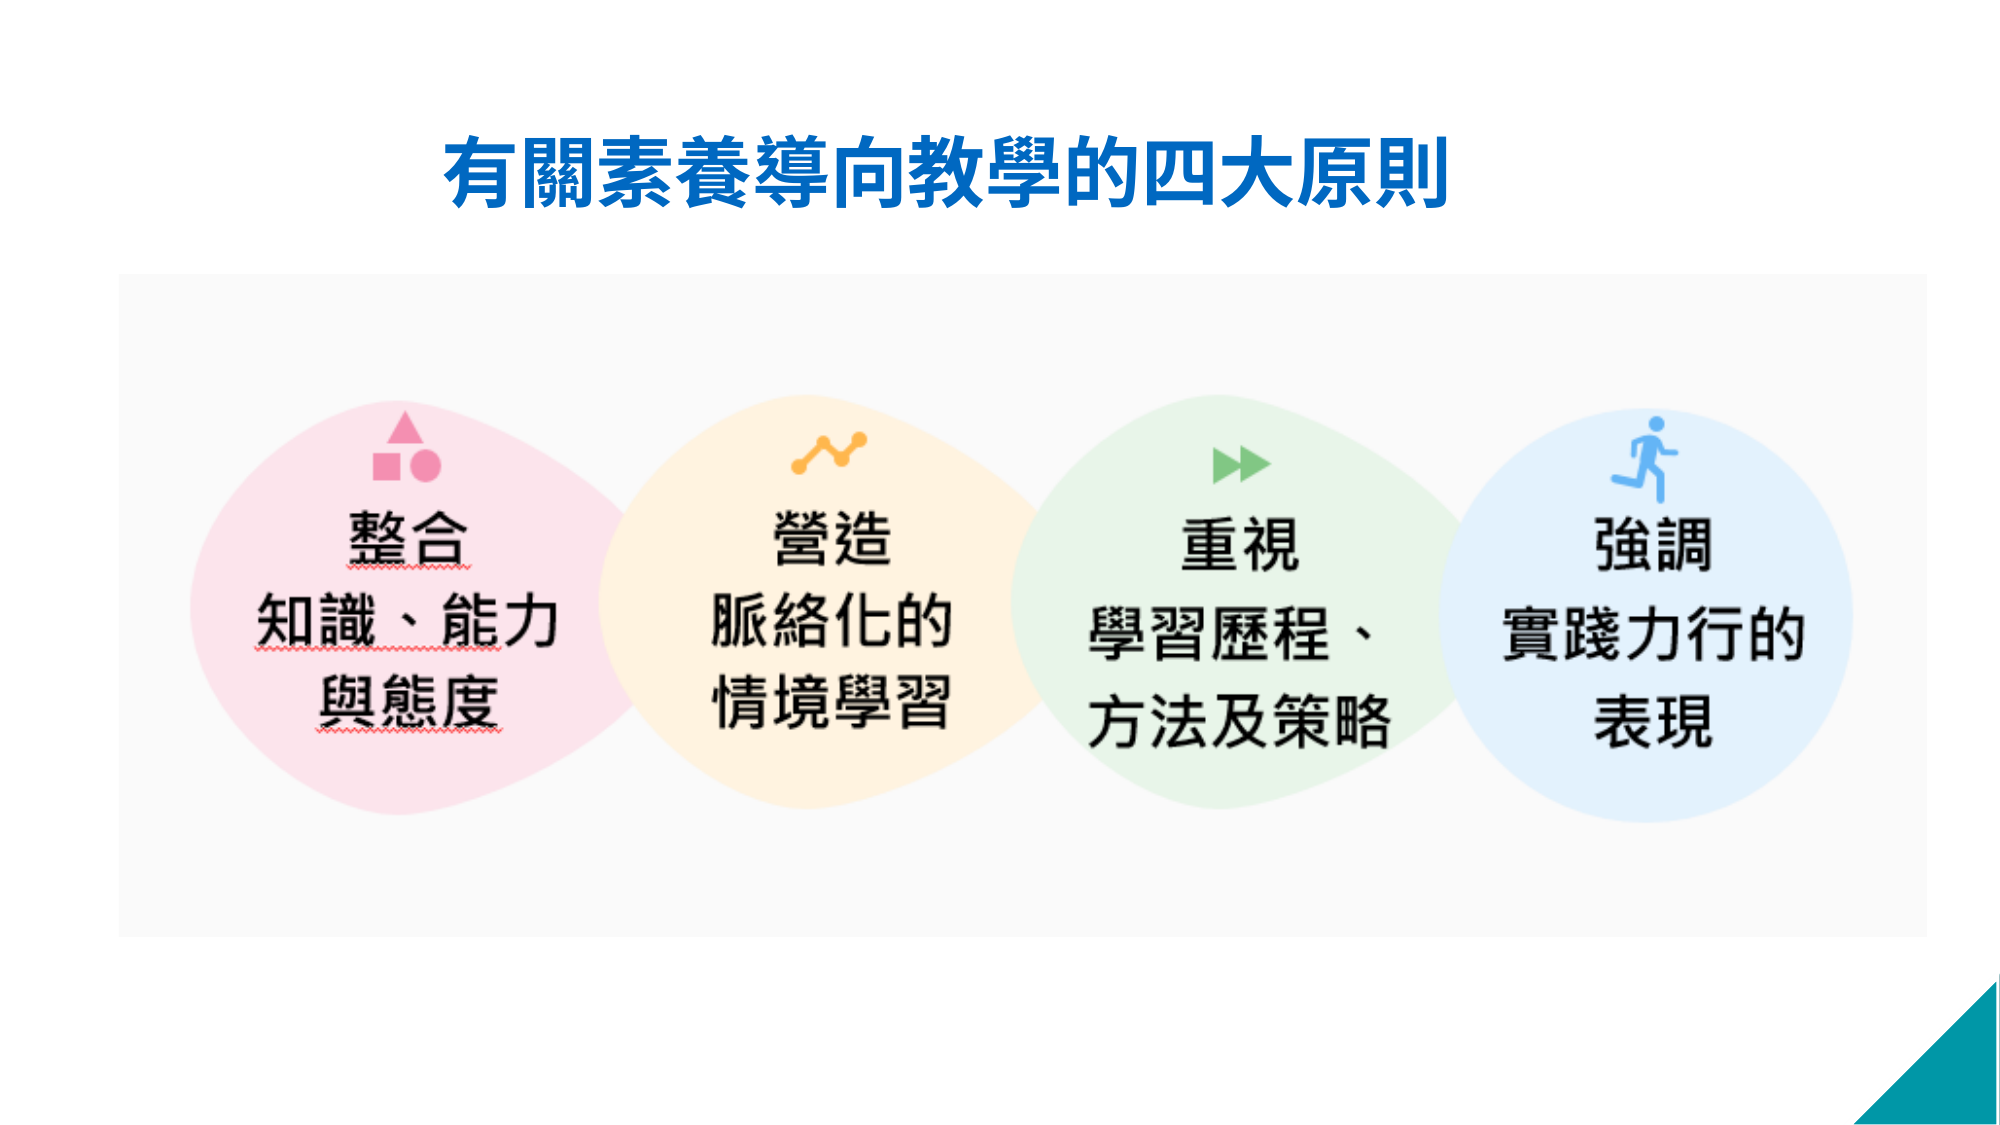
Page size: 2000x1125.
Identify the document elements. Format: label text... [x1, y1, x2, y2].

text_box [1848, 973, 2000, 1125]
title 有關素養導向教學的四大原則 [32, 86, 1862, 238]
picture [118, 274, 1927, 937]
